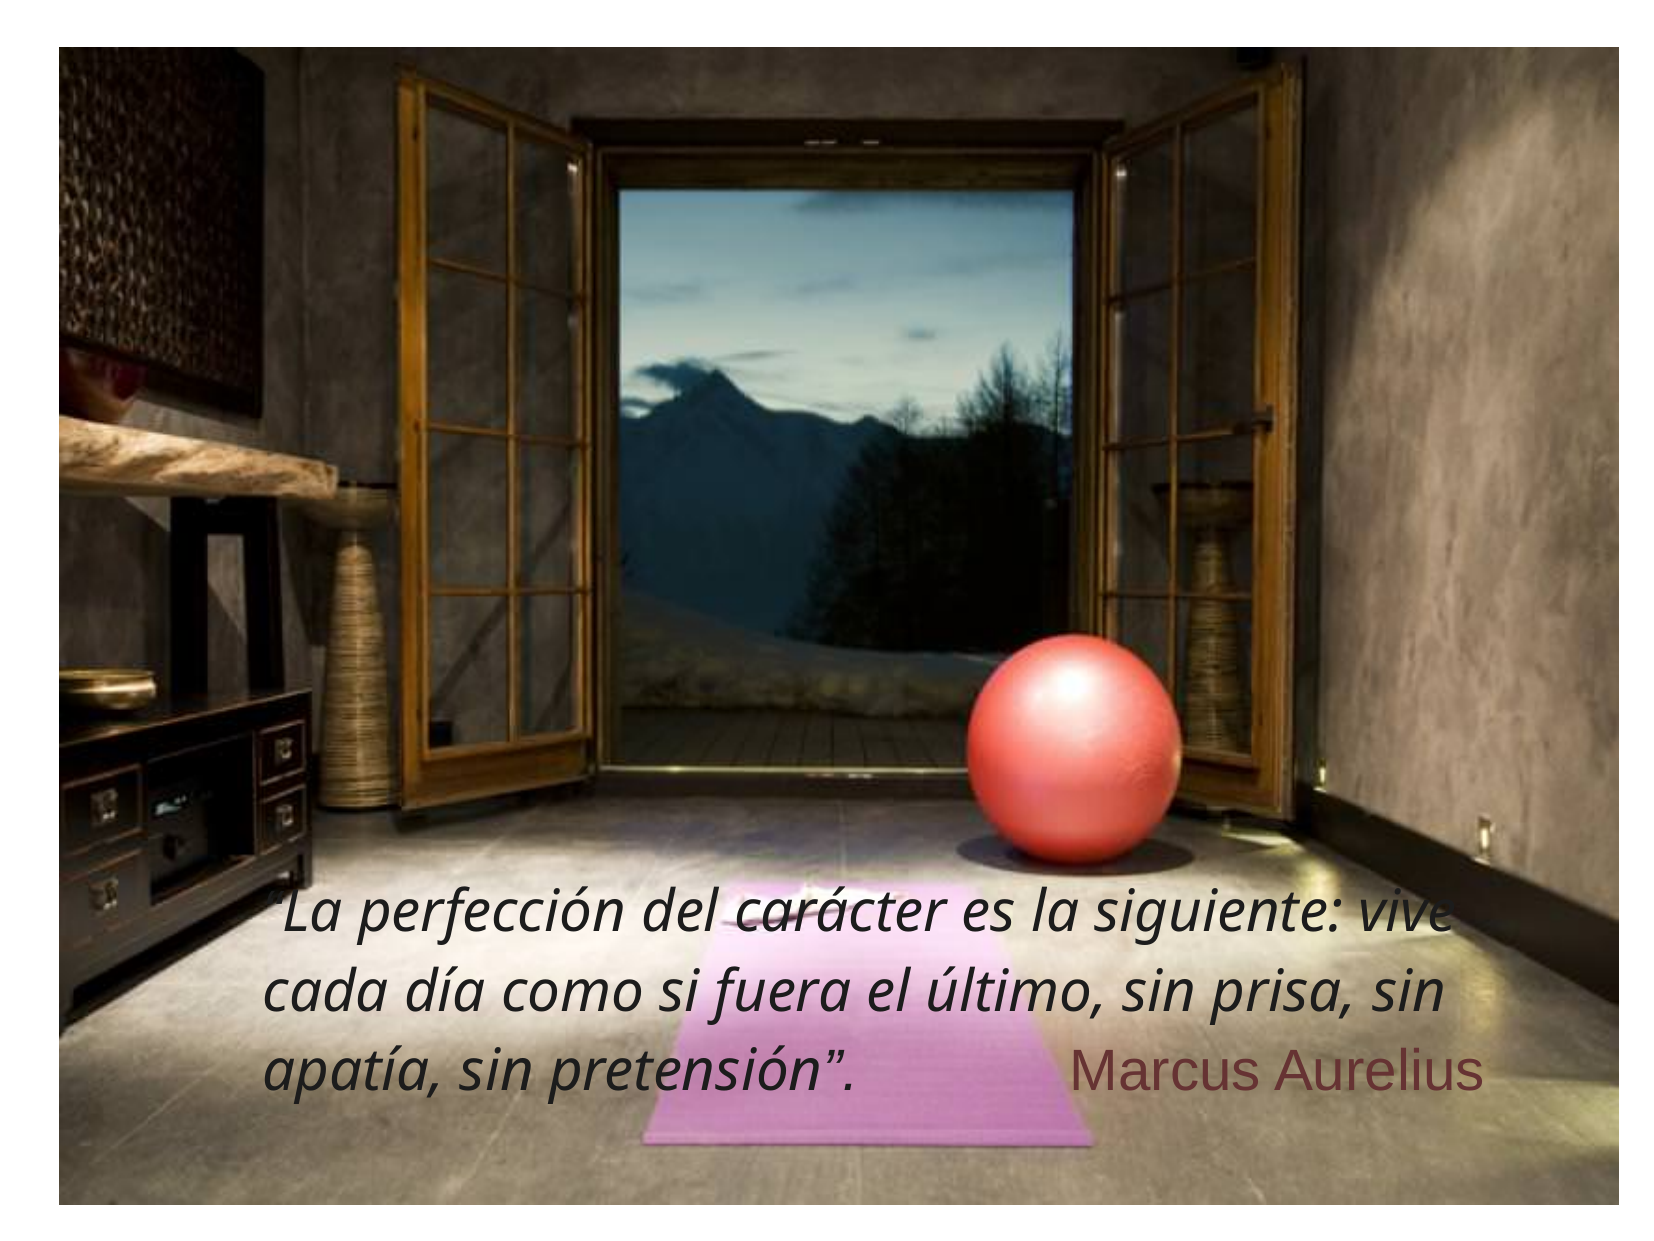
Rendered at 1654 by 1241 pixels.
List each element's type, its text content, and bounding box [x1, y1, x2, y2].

picture [59, 47, 1619, 1205]
text_box “La perfección del carácter es la siguiente: vive cada día como si fuera el último, sin prisa, sin apatía, sin pretensión”. Marcus Aurelius [248, 862, 1548, 1195]
